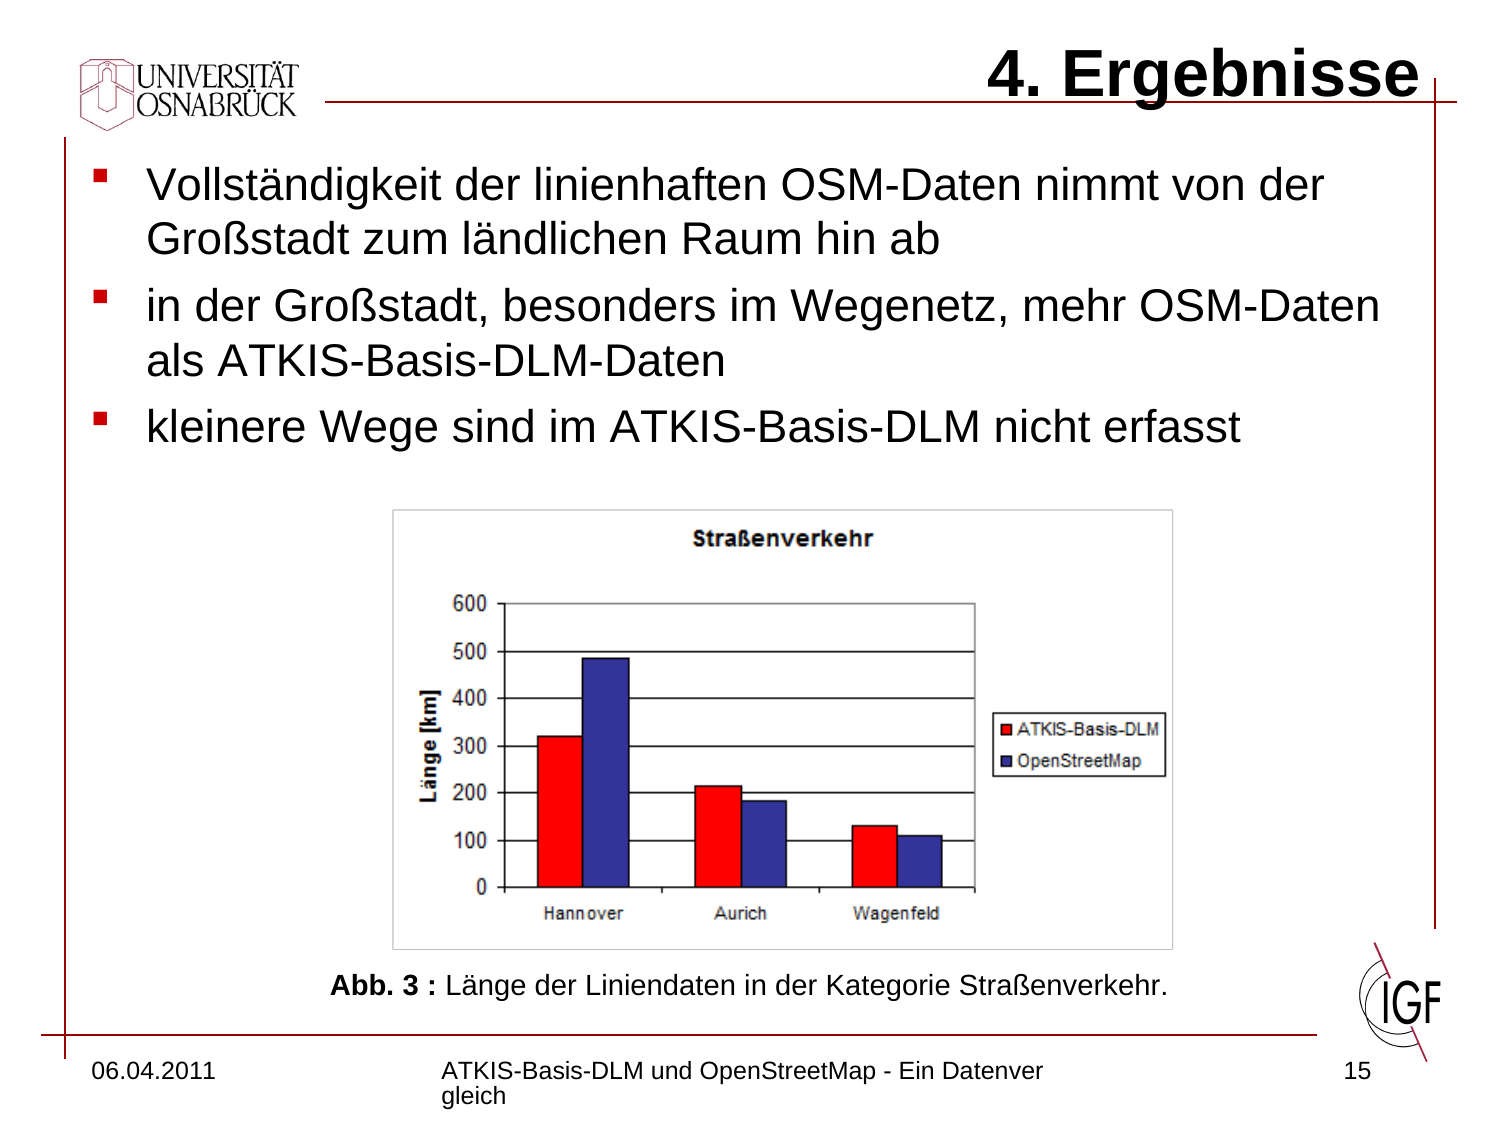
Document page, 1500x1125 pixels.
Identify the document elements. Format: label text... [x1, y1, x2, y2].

picture [1359, 942, 1448, 1062]
list Vollständigkeit der linienhaften OSM-Daten nimmt von der Großstadt zum ländlichen Raum hin ab in der Großstadt, besonders im Wegenetz, mehr OSM-Daten als ATKIS-Basis-DLM-Daten kleinere Wege sind im ATKIS-Basis-DLM nicht erfasst [75, 146, 1426, 1019]
picture [385, 502, 1183, 958]
title 4. Ergebnisse [460, 18, 1436, 121]
text_box Abb. 3 : Länge der Liniendaten in der Kategorie Straßenverkehr. [287, 959, 1213, 1010]
picture [79, 59, 299, 131]
